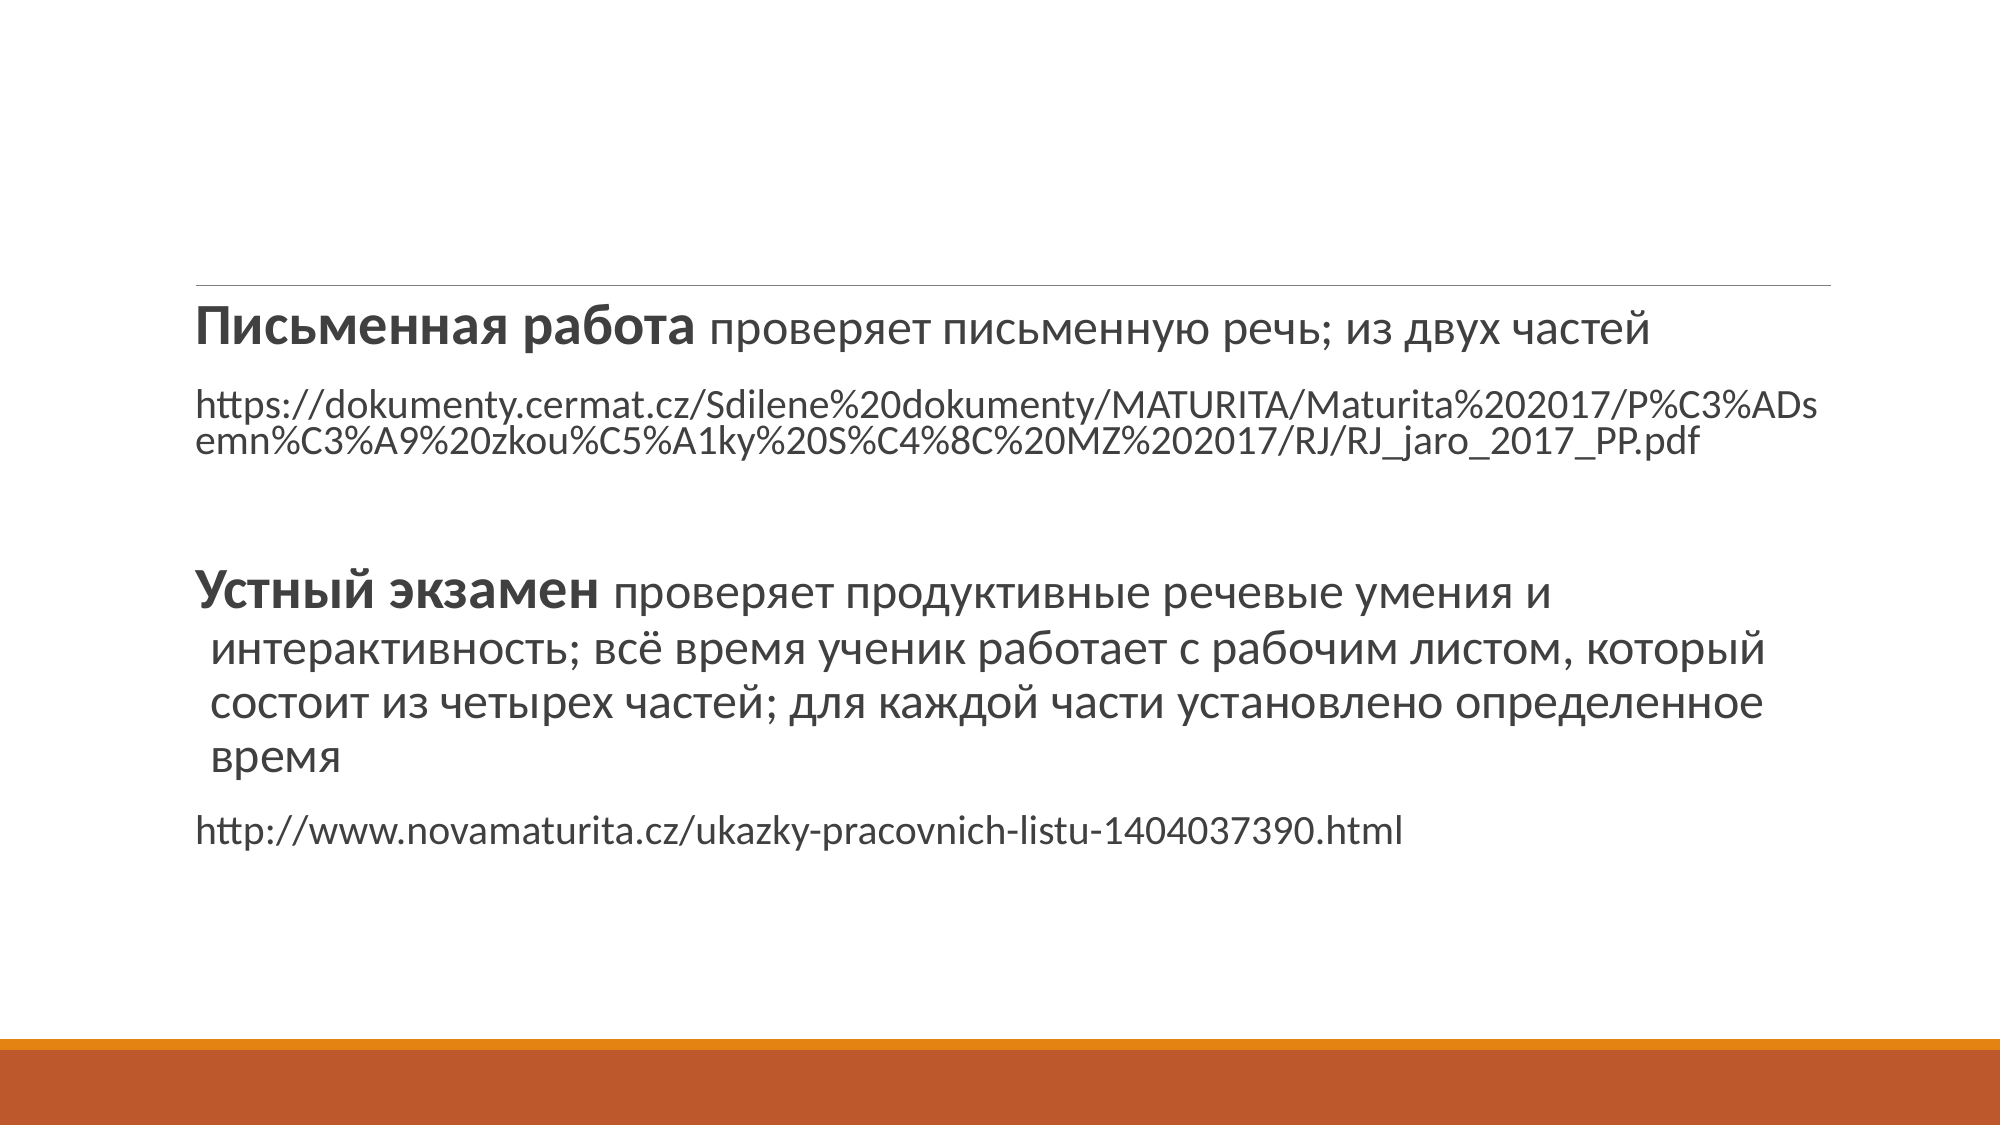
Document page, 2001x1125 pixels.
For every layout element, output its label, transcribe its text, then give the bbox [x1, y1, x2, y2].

list Письменная работа проверяет письменную речь; из двух частей https://dokumenty.cermat.cz/Sdilene%20dokumenty/MATURITA/Maturita%202017/P%C3%ADsemn%C3%A9%20zkou%C5%A1ky%20S%C4%8C%20MZ%202017/RJ/RJ_jaro_2017_PP.pdf Устный экзамен проверяет продуктивные речевые умения и интерактивность; всё время ученик работает с рабочим листом, который состоит из четырех частей; для каждой части установлено определенное время http://www.novamaturita.cz/ukazky-pracovnich-listu-1404037390.html [180, 287, 1831, 963]
